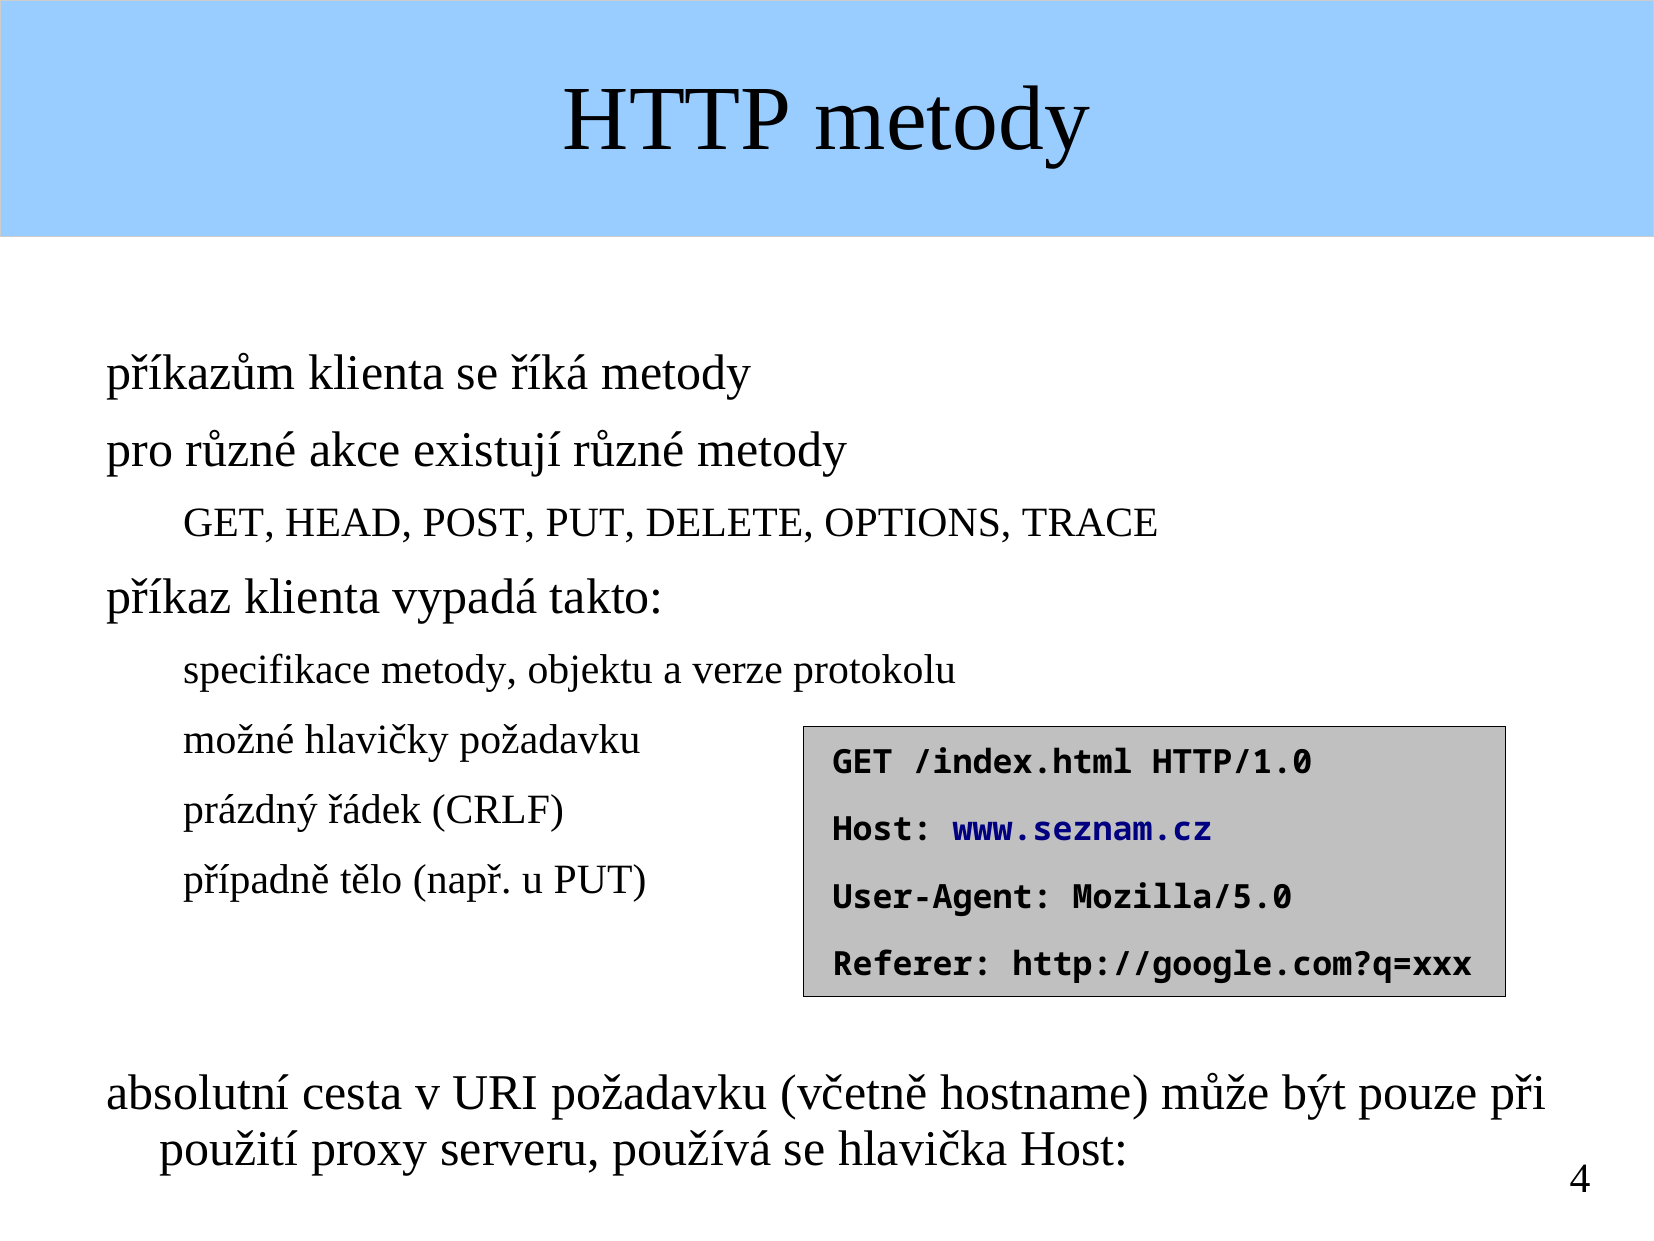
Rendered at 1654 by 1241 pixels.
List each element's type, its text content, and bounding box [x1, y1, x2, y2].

list příkazům klienta se říká metody pro různé akce existují různé metody GET, HEAD, POST, PUT, DELETE, OPTIONS, TRACE příkaz klienta vypadá takto: specifikace metody, objektu a verze protokolu možné hlavičky požadavku prázdný řádek (CRLF) případně tělo (např. u PUT) absolutní cesta v URI požadavku (včetně hostname) může být pouze při použití proxy serveru, používá se hlavička Host: [88, 344, 1566, 1183]
title HTTP metody [0, 0, 1654, 237]
list GET /index.html HTTP/1.0 Host: www.seznam.cz User-Agent: Mozilla/5.0 Referer: http://google.com?q=xxx [803, 726, 1506, 975]
